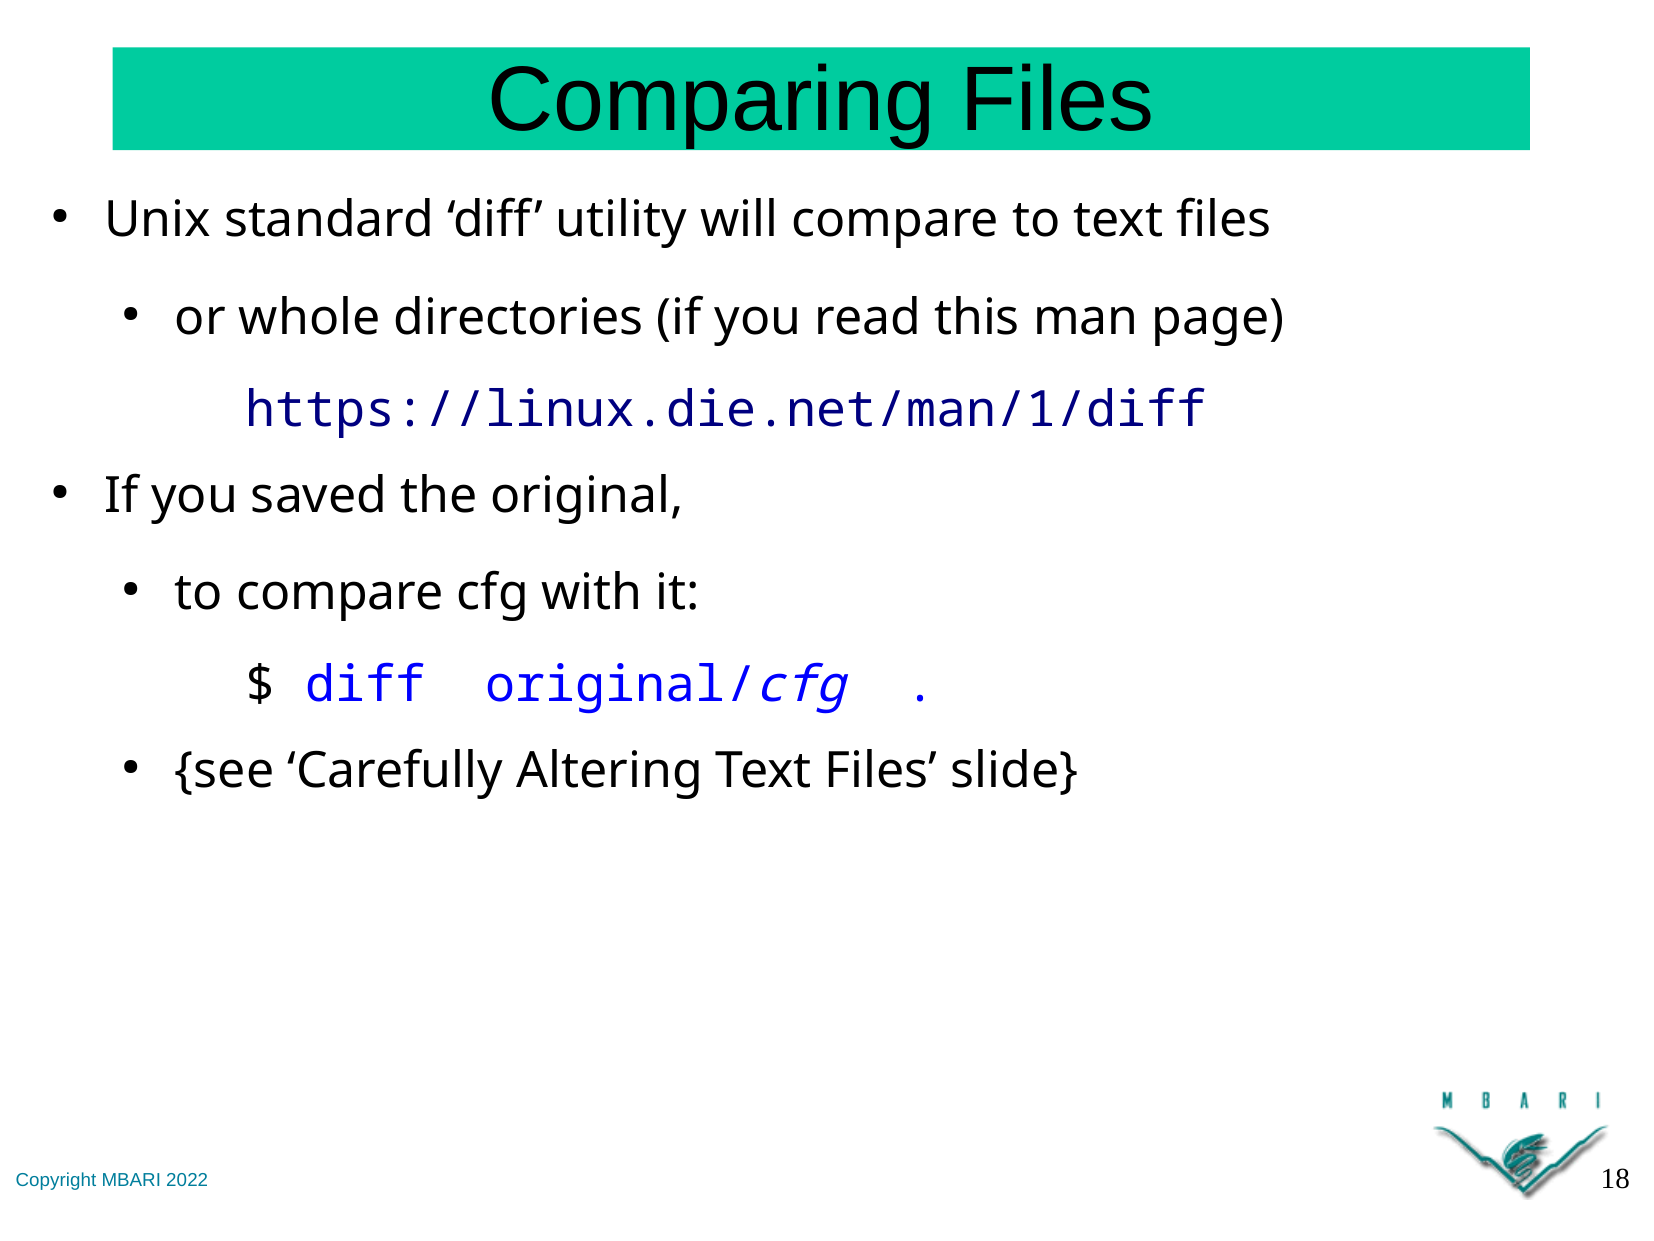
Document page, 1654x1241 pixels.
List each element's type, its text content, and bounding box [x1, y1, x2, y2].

list Unix standard ‘diff’ utility will compare to text files or whole directories (if you read this man page) https://linux.die.net/man/1/diff If you saved the original, to compare cfg with it: $ diff original/cfg . {see ‘Carefully Altering Text Files’ slide} [33, 183, 1609, 1152]
picture [1426, 1091, 1613, 1200]
title Comparing Files [112, 47, 1530, 151]
